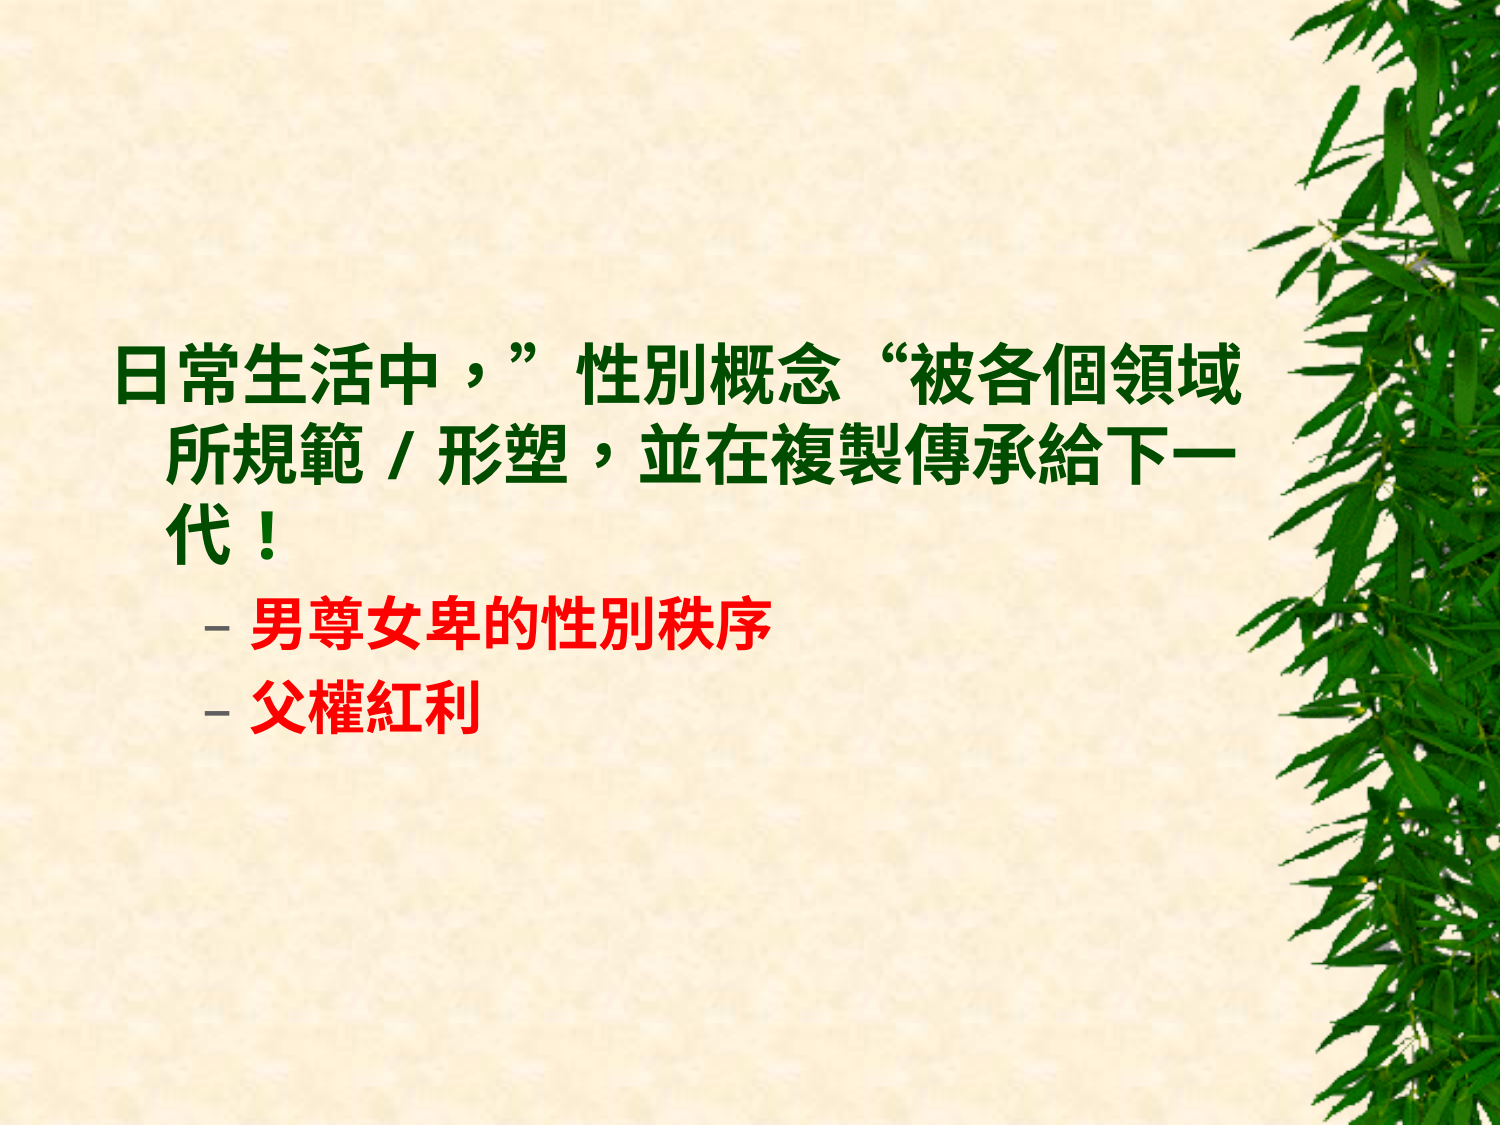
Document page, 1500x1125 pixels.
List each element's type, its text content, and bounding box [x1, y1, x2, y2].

list 日常生活中，”性別概念“被各個領域所規範/形塑，並在複製傳承給下一代! 男尊女卑的性別秩序 父權紅利 [37, 324, 1276, 1000]
